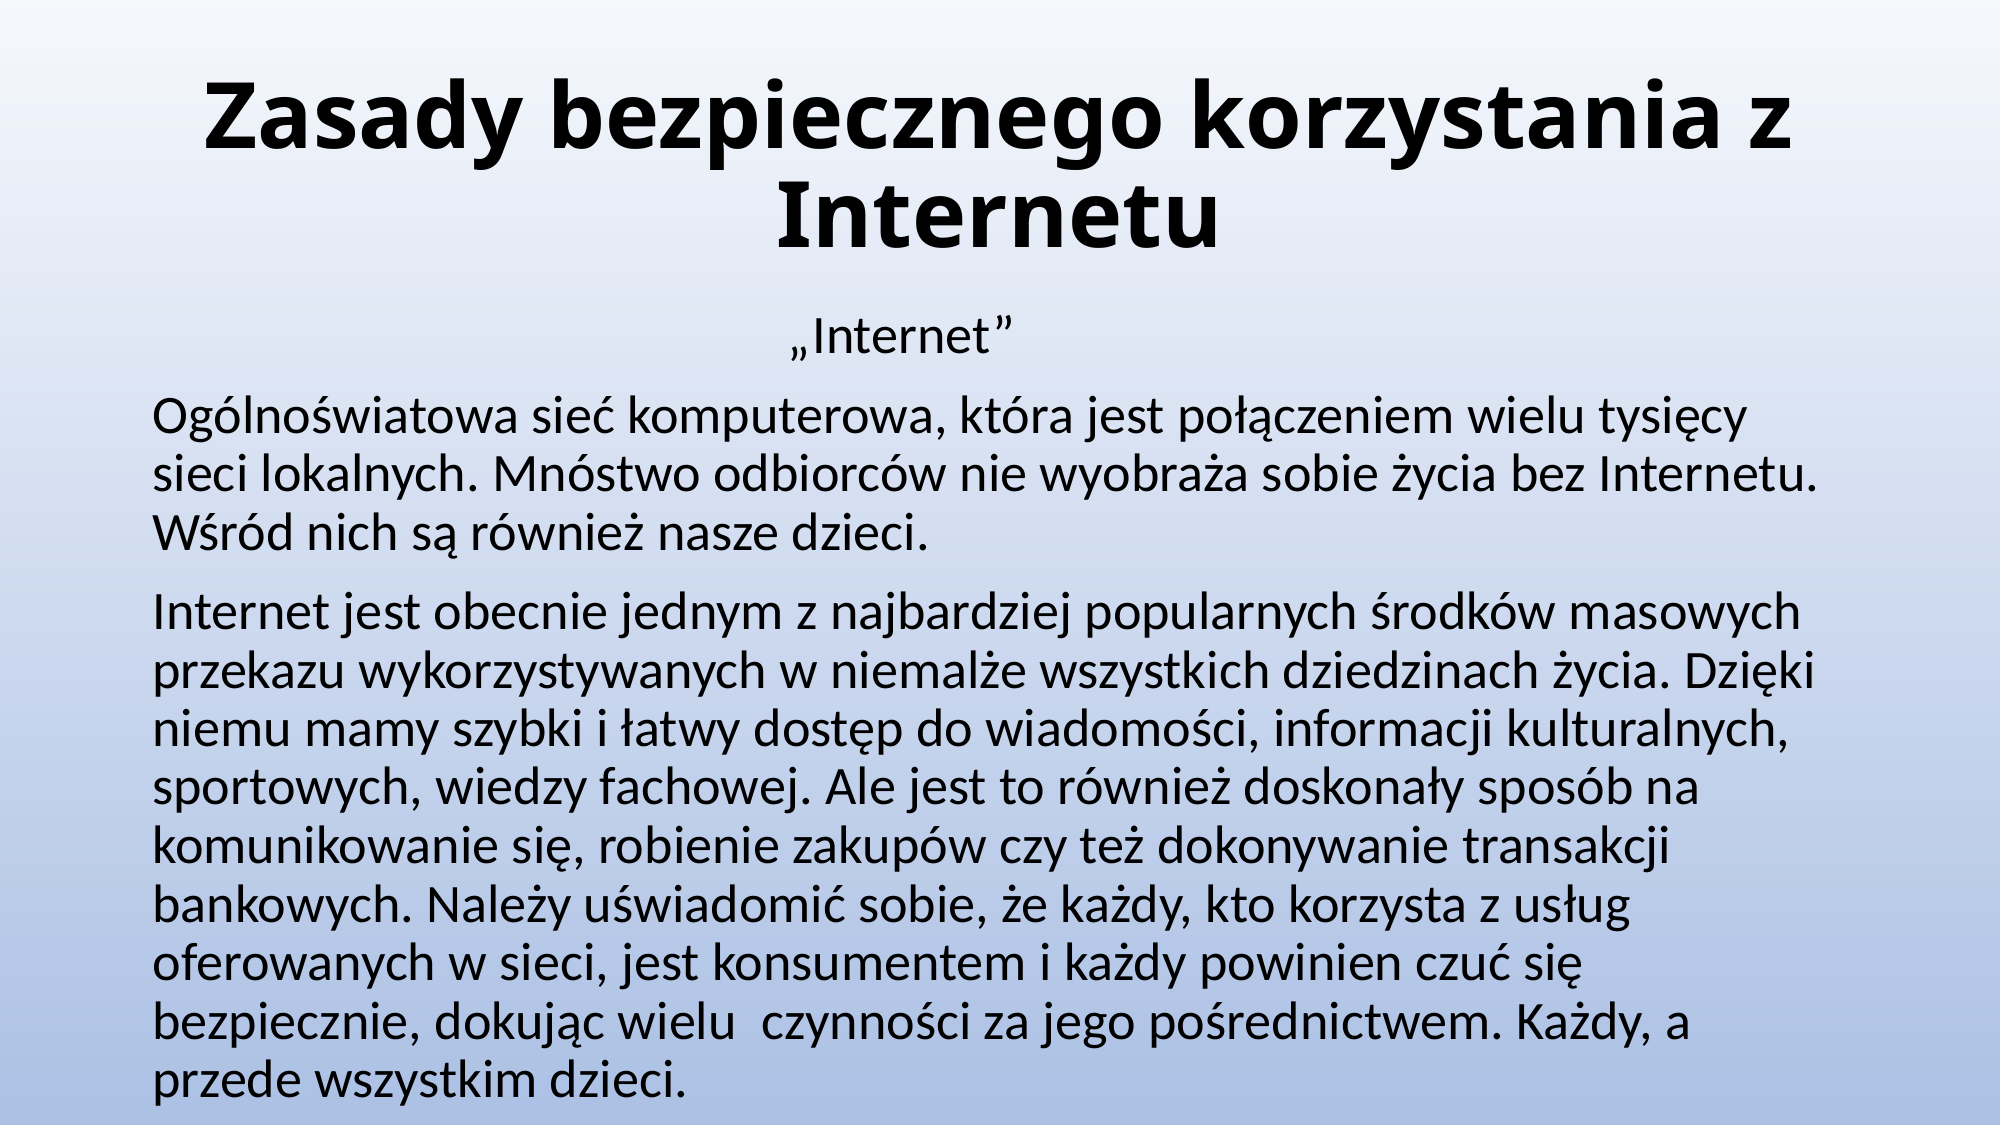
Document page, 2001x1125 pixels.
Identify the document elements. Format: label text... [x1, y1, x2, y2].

title Zasady bezpiecznego korzystania z Internetu [137, 59, 1863, 278]
list „Internet” Ogólnoświatowa sieć komputerowa, która jest połączeniem wielu tysięcy sieci lokalnych. Mnóstwo odbiorców nie wyobraża sobie życia bez Internetu. Wśród nich są również nasze dzieci. Internet jest obecnie jednym z najbardziej popularnych środków masowych przekazu wykorzystywanych w niemalże wszystkich dziedzinach życia. Dzięki niemu mamy szybki i łatwy dostęp do wiadomości, informacji kulturalnych, sportowych, wiedzy fachowej. Ale jest to również doskonały sposób na komunikowanie się, robienie zakupów czy też dokonywanie transakcji bankowych. Należy uświadomić sobie, że każdy, kto korzysta z usług oferowanych w sieci, jest konsumentem i każdy powinien czuć się bezpiecznie, dokując wielu czynności za jego pośrednictwem. Każdy, a przede wszystkim dzieci. [137, 299, 1863, 1125]
